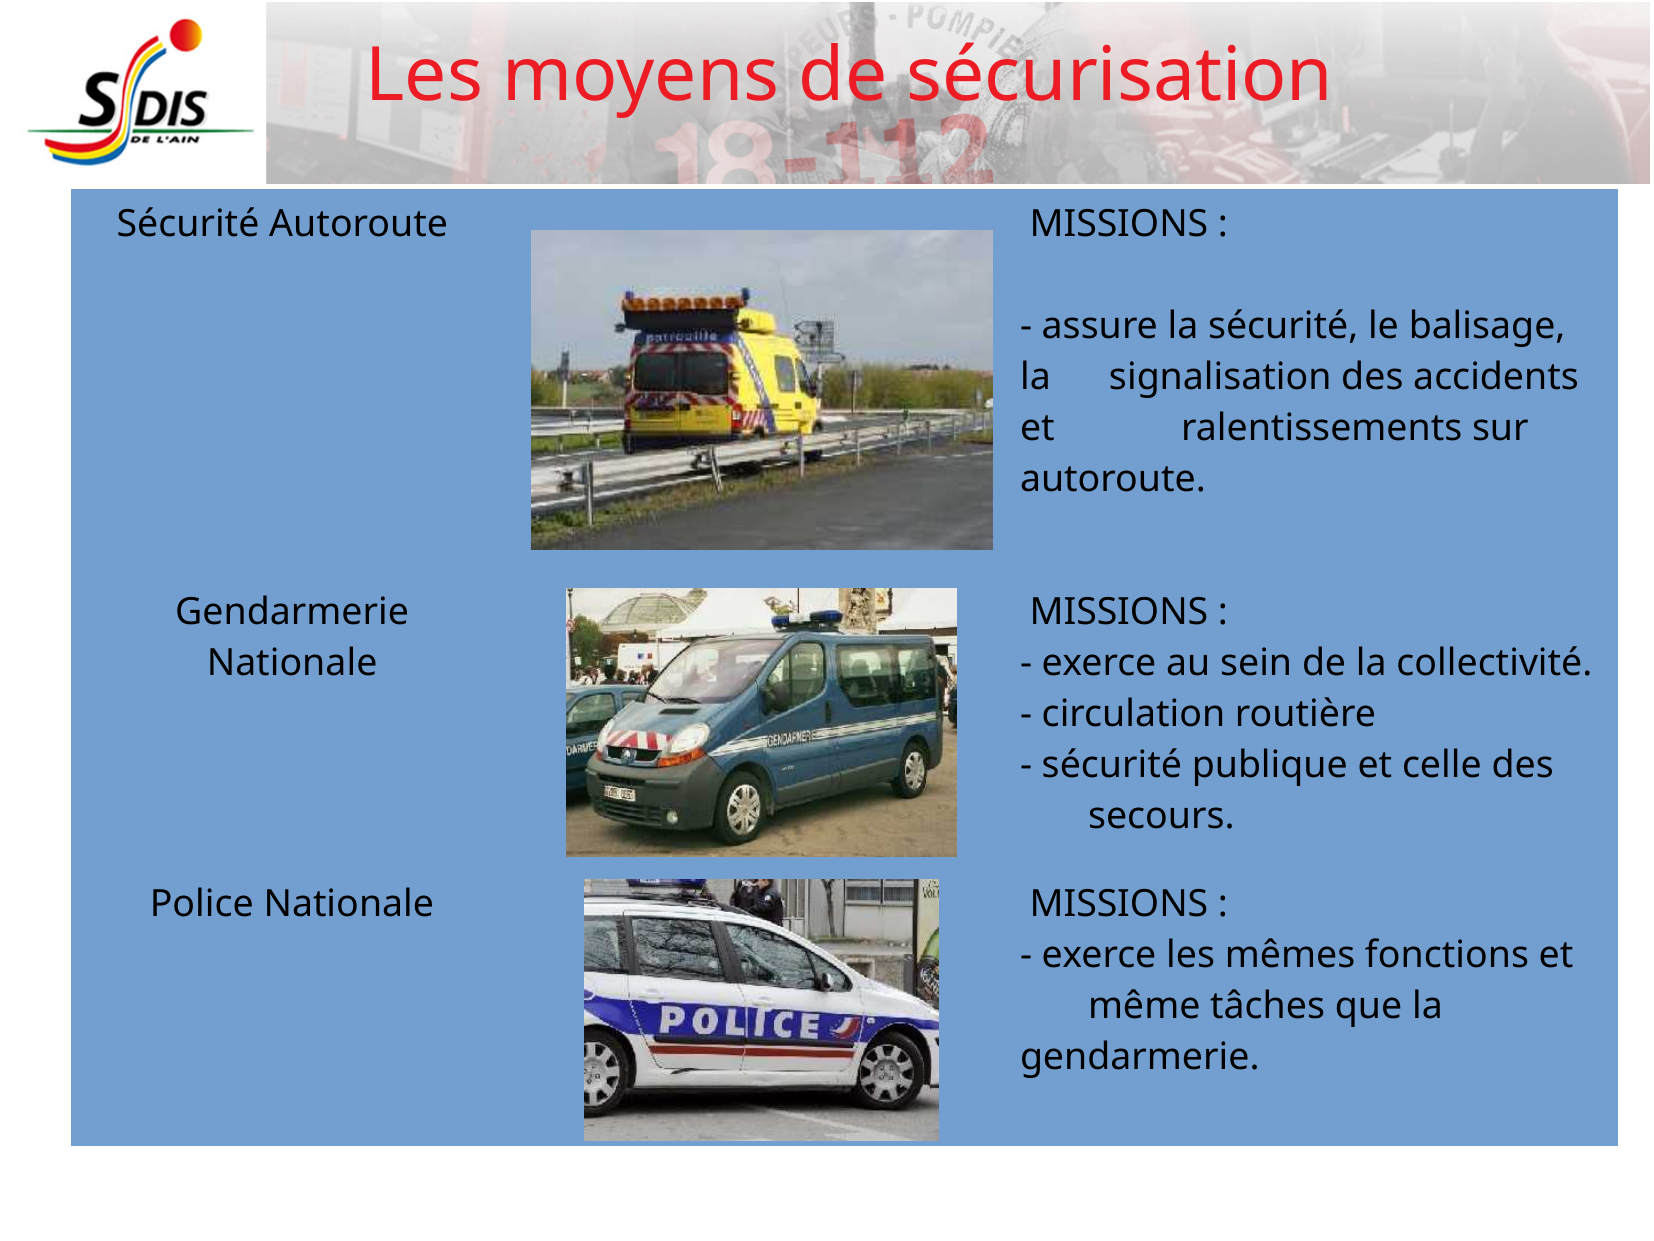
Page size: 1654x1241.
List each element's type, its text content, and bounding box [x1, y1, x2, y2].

table_cell Police Nationale [71, 869, 513, 1146]
table_cell [513, 577, 1005, 869]
table_cell MISSIONS : - exerce les mêmes fonctions et même tâches que la gendarmerie. [1005, 869, 1618, 1146]
title Les moyens de sécurisation [68, 25, 1632, 117]
table_header MISSIONS : - assure la sécurité, le balisage, la signalisation des accidents et ralentissements sur autoroute. [1005, 189, 1618, 577]
table_cell MISSIONS : - exerce au sein de la collectivité. - circulation routière - sécurité publique et celle des secours. [1005, 577, 1618, 869]
table_header [513, 189, 1005, 577]
table_cell Gendarmerie Nationale [71, 577, 513, 869]
picture [566, 588, 957, 857]
table_header Sécurité Autoroute [71, 189, 513, 577]
table_cell [513, 869, 1005, 1146]
picture [531, 230, 993, 550]
picture [584, 879, 939, 1141]
picture [11, 2, 1650, 184]
